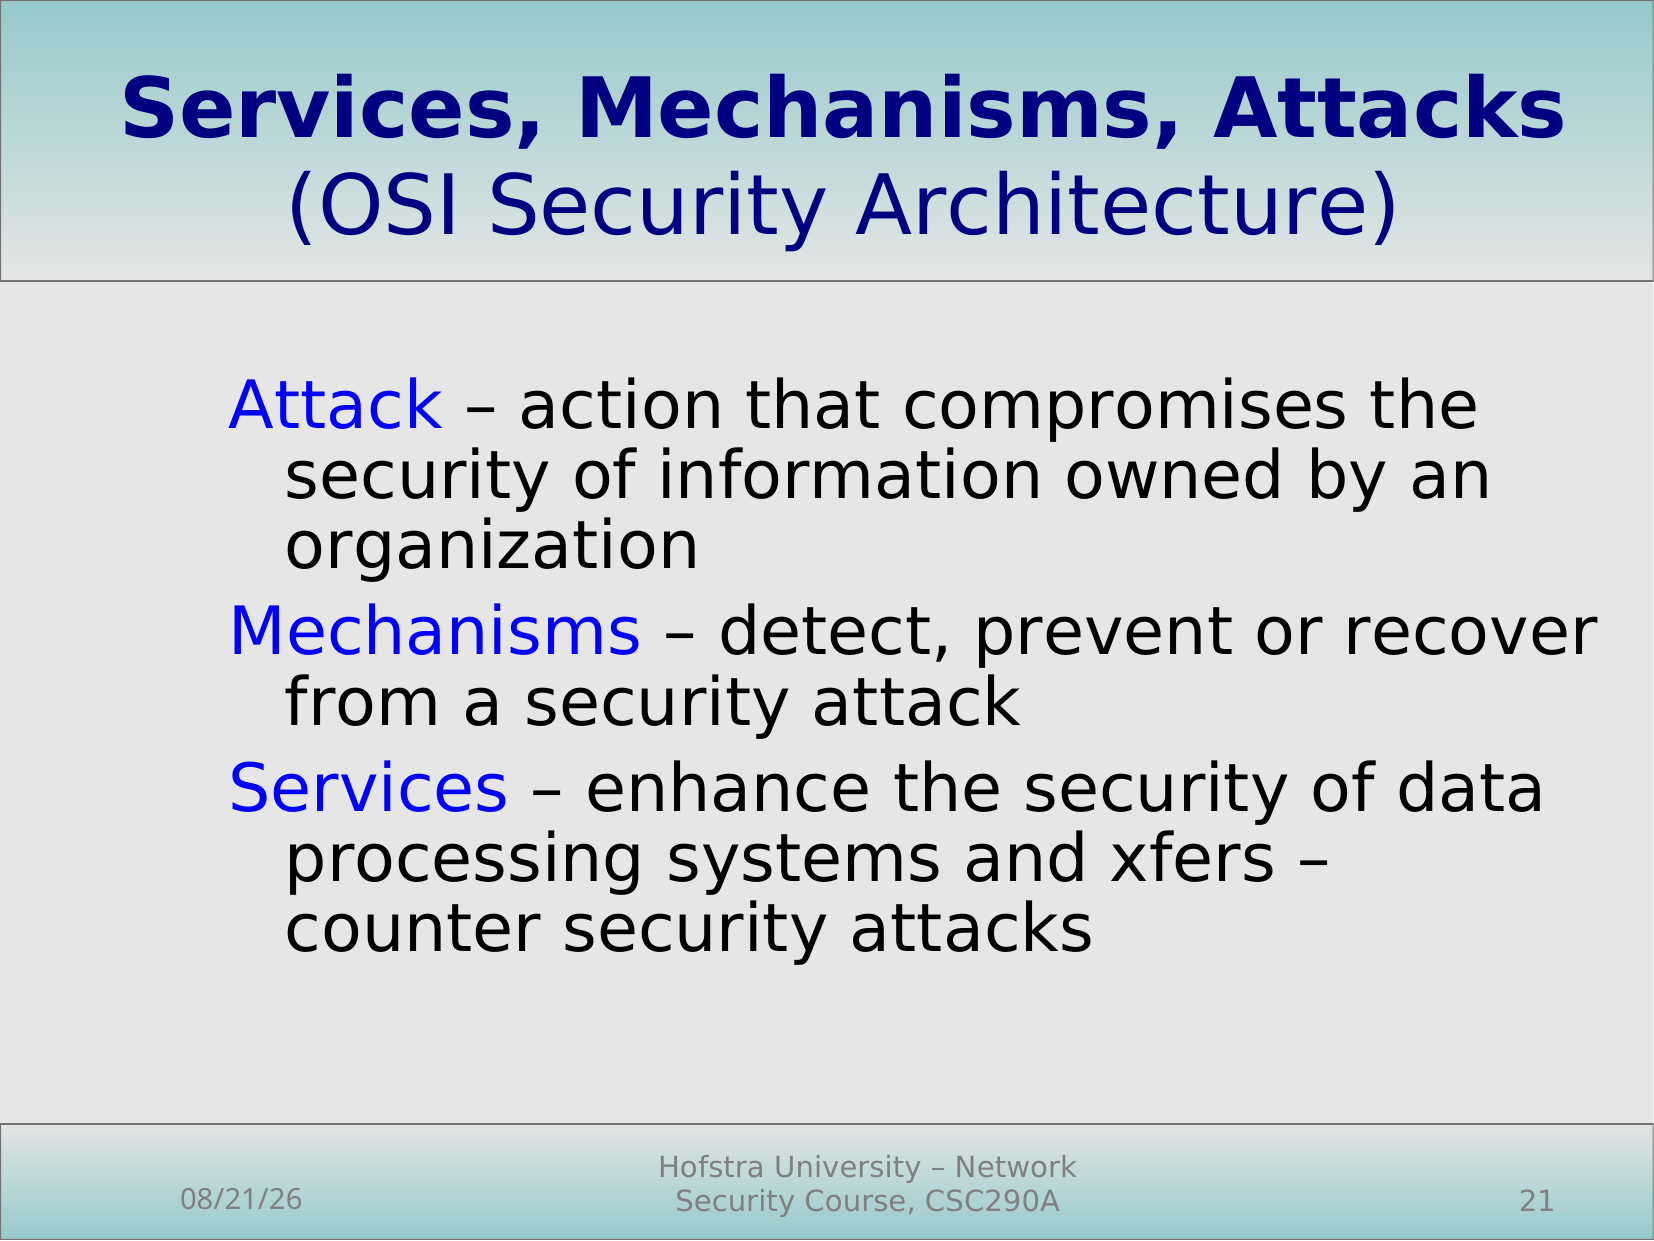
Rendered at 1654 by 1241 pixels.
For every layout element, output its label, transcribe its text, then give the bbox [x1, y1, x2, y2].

title Services, Mechanisms, Attacks (OSI Security Architecture) [75, 53, 1613, 263]
list Attack – action that compromises the security of information owned by an organization Mechanisms – detect, prevent or recover from a security attack Services – enhance the security of data processing systems and xfers – counter security attacks [213, 364, 1620, 1148]
